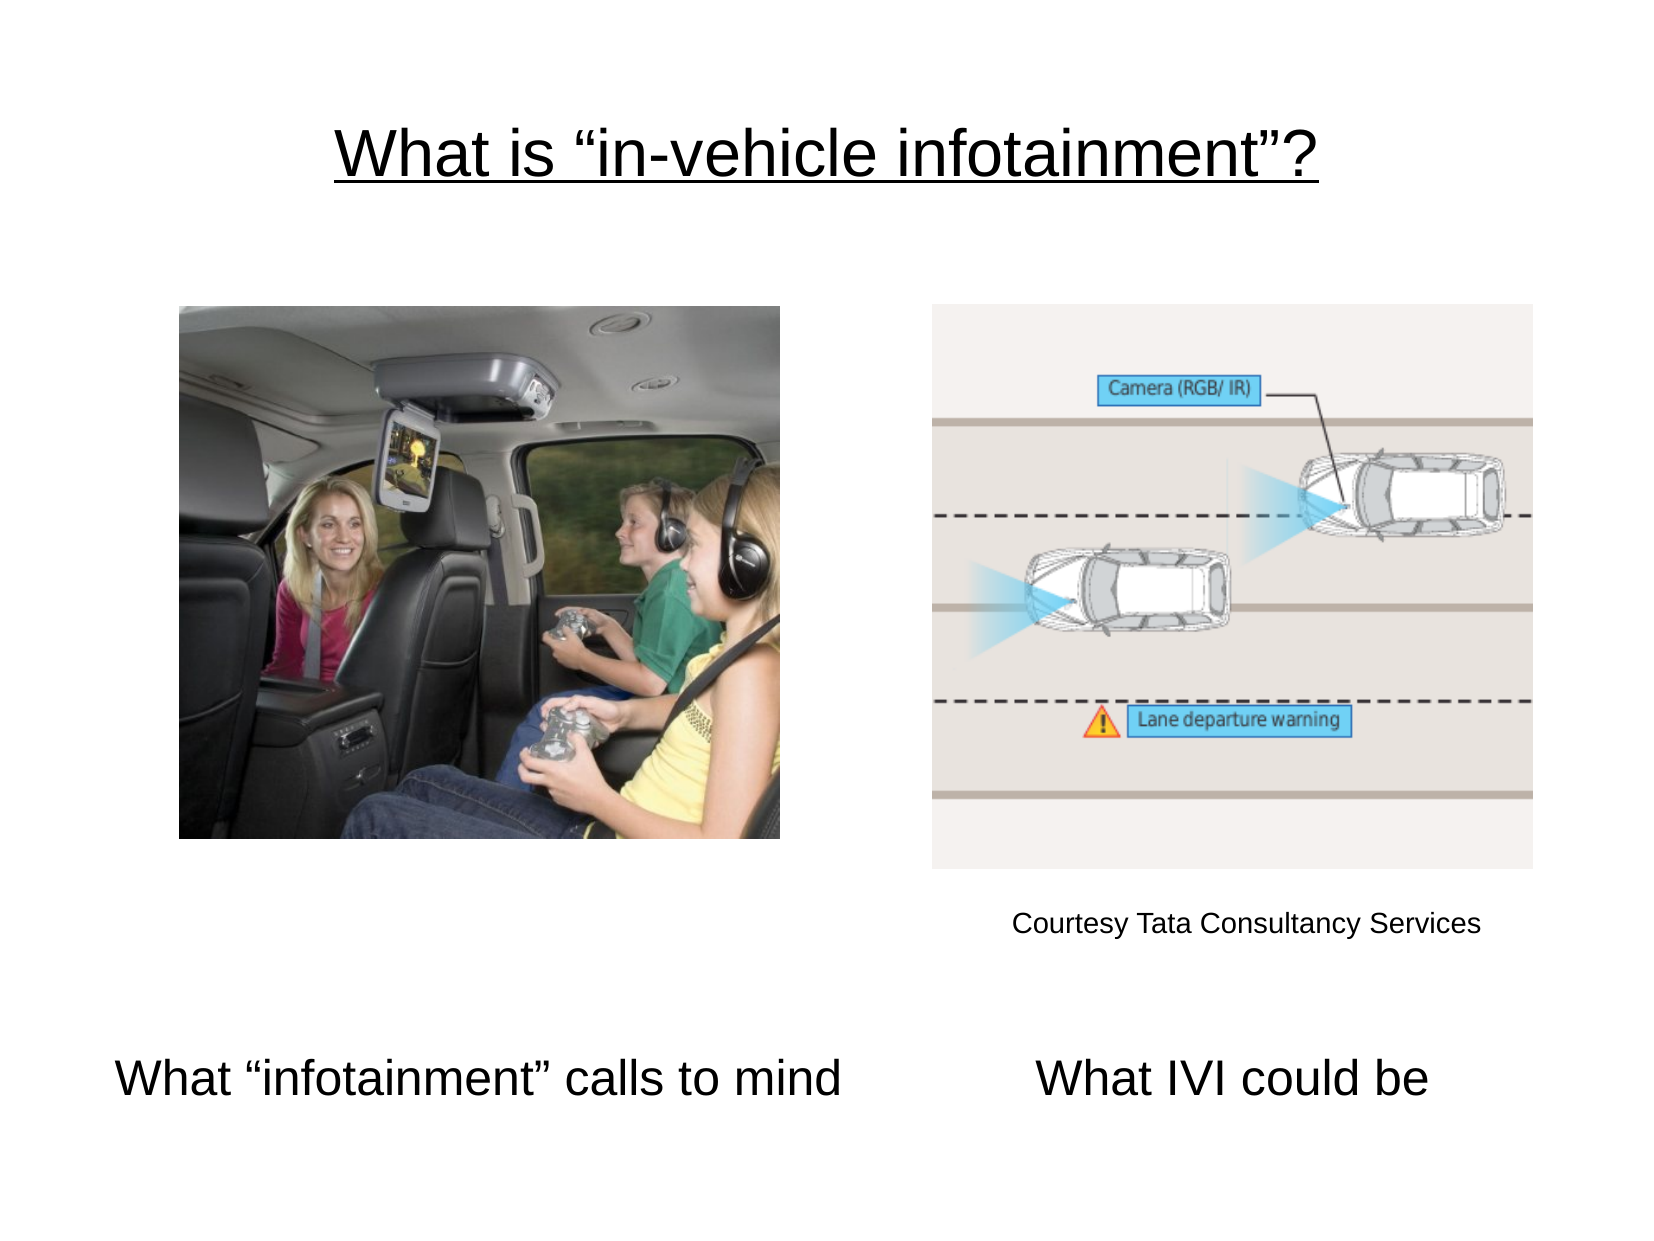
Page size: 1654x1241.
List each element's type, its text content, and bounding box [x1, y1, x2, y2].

picture [932, 304, 1533, 869]
text_box What IVI could be [1020, 1042, 1446, 1114]
text_box What “infotainment” calls to mind [99, 1042, 859, 1114]
title What is “in-vehicle infotainment”? [82, 49, 1571, 257]
text_box Courtesy Tata Consultancy Services [997, 900, 1501, 948]
picture [179, 306, 780, 839]
